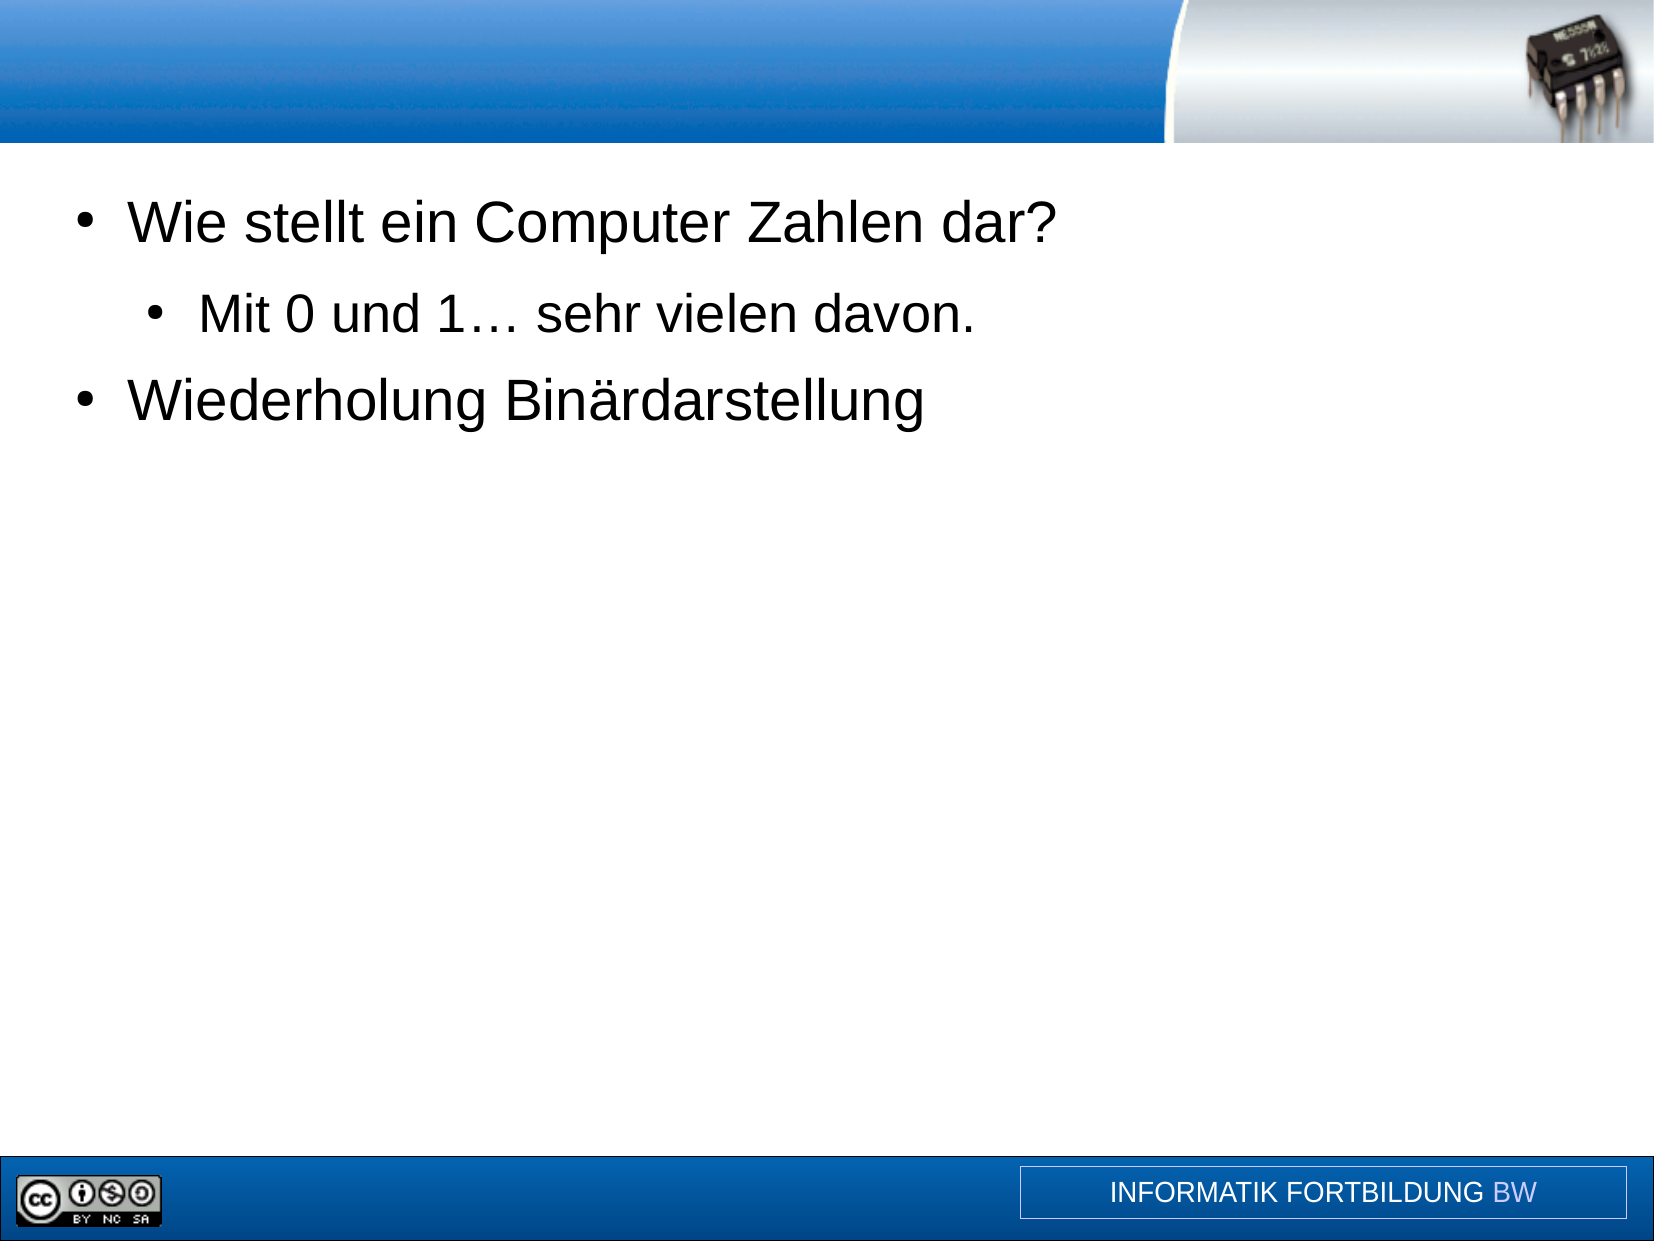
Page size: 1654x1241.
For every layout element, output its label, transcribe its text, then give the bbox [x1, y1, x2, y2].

picture [0, 0, 1654, 143]
picture [16, 1175, 162, 1227]
list Wie stellt ein Computer Zahlen dar? Mit 0 und 1… sehr vielen davon. Wiederholung Binärdarstellung [57, 189, 1605, 909]
